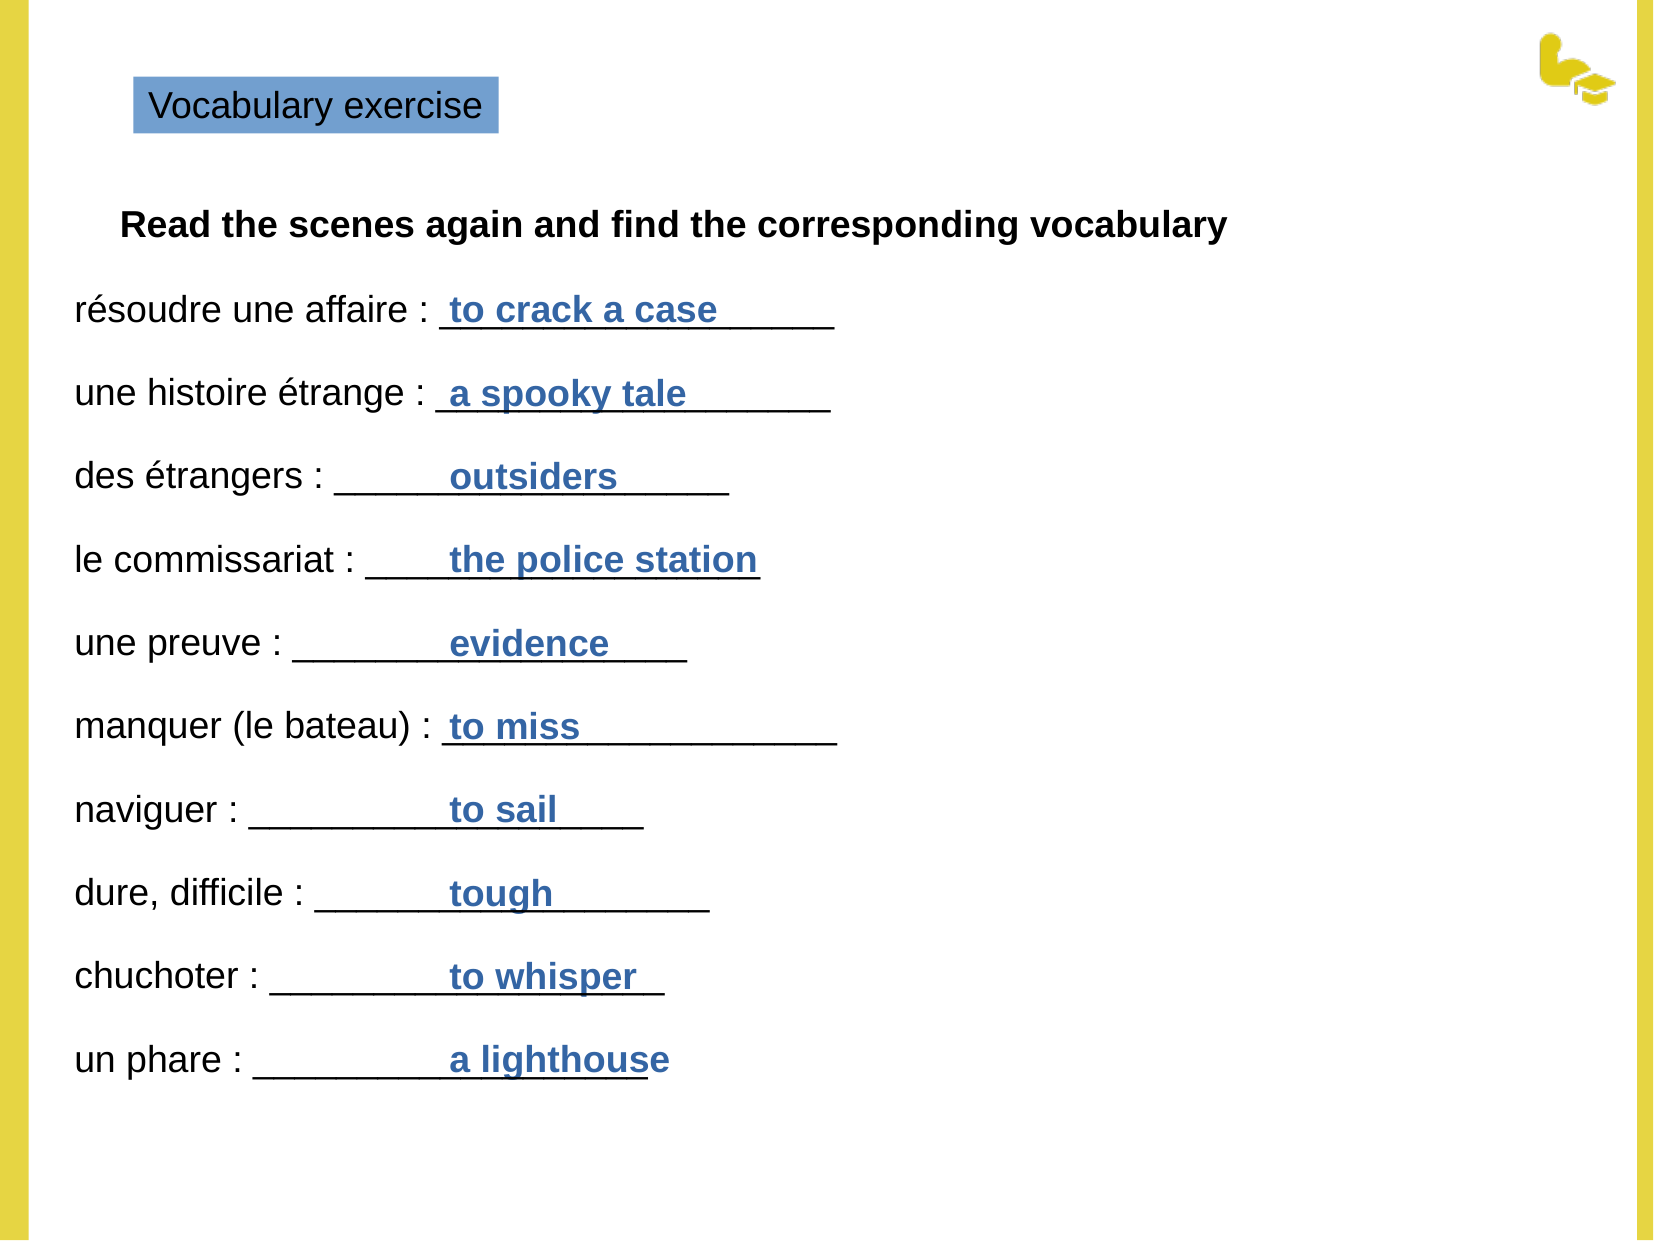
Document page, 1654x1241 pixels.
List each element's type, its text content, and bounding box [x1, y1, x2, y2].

text_box Read the scenes again and find the corresponding vocabulary [105, 195, 1244, 253]
text_box Vocabulary exercise [133, 76, 499, 134]
picture [1520, 11, 1636, 128]
text_box résoudre une affaire : ___________________ une histoire étrange : ___________________ des étrangers : ___________________ le commissariat : ___________________ une preuve : ___________________ manquer (le bateau) : ___________________ naviguer : ___________________ dure, difficile : ___________________ chuchoter : ___________________ un phare : ___________________ [59, 280, 855, 1088]
